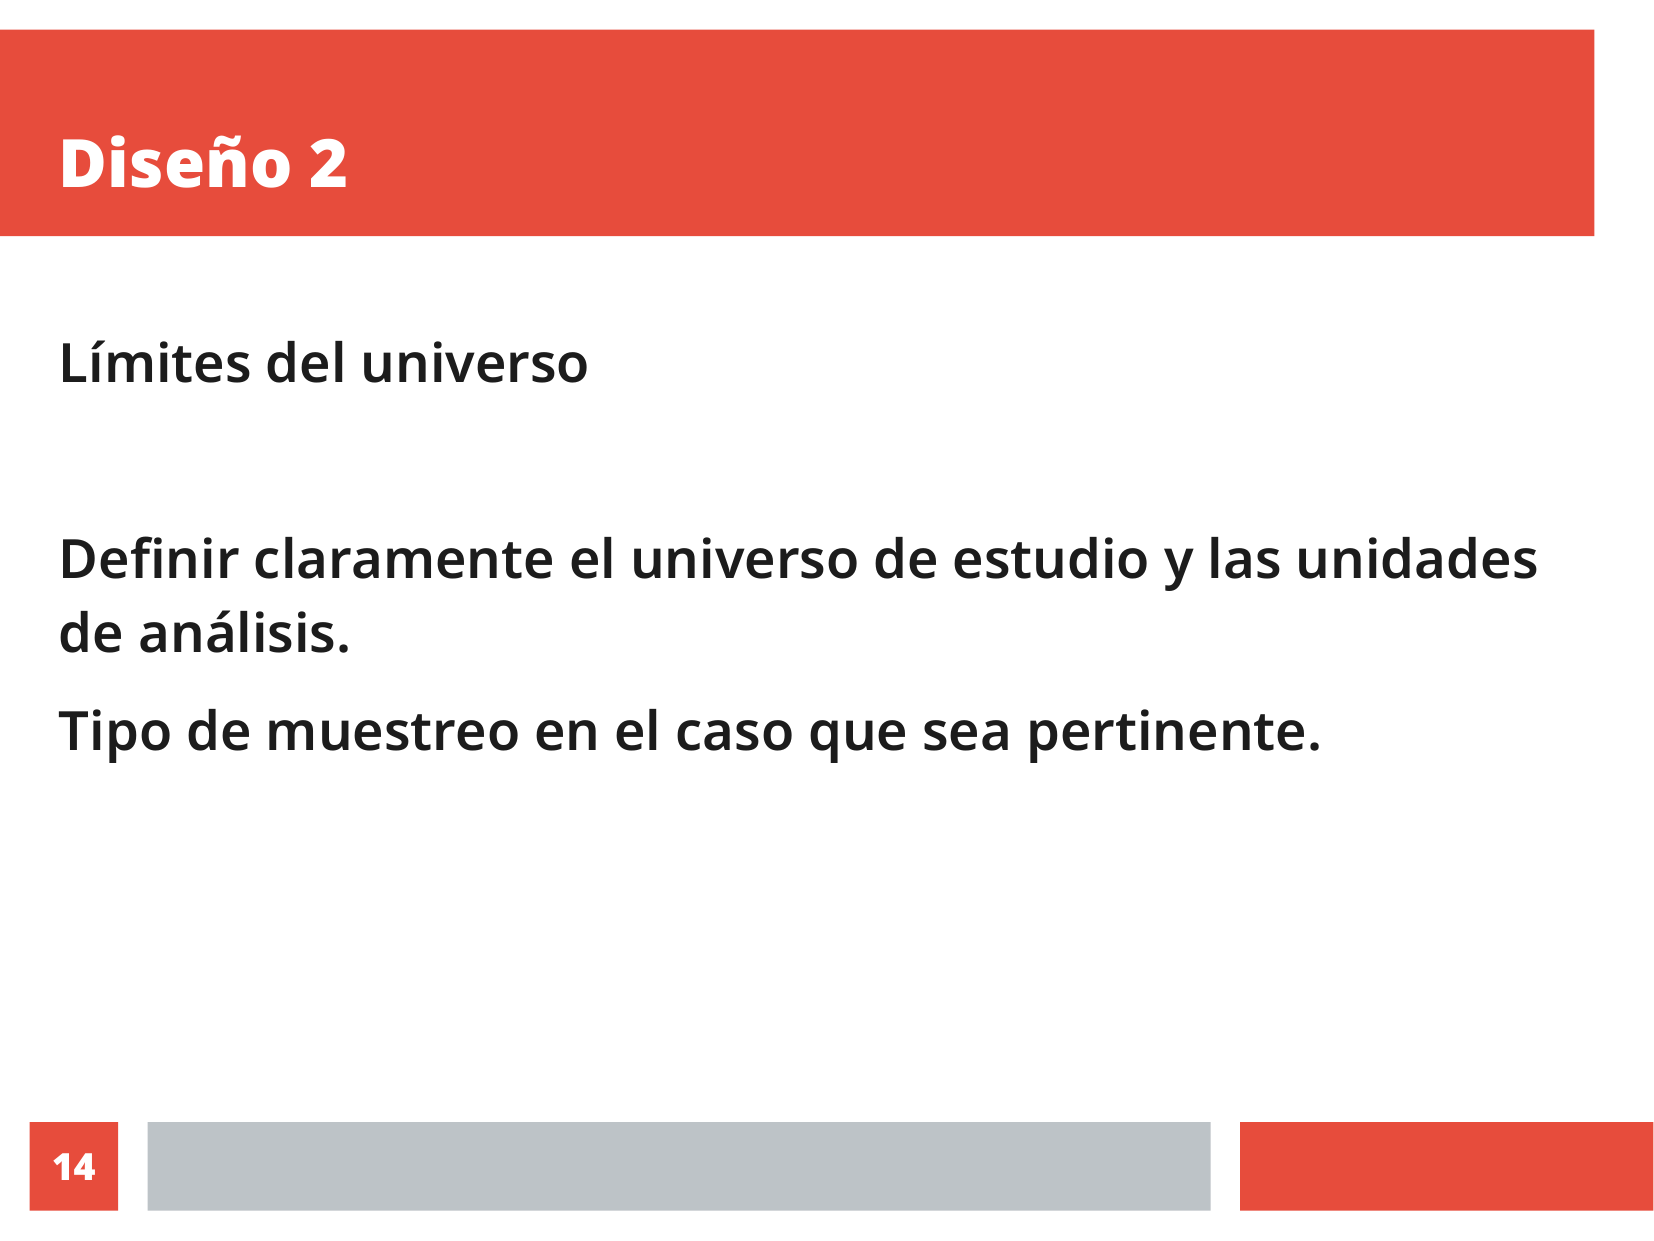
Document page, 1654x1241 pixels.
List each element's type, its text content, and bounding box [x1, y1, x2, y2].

list Límites del universo Definir claramente el universo de estudio y las unidades de análisis. Tipo de muestreo en el caso que sea pertinente. [59, 324, 1565, 1093]
title Diseño 2 [59, 59, 1595, 207]
